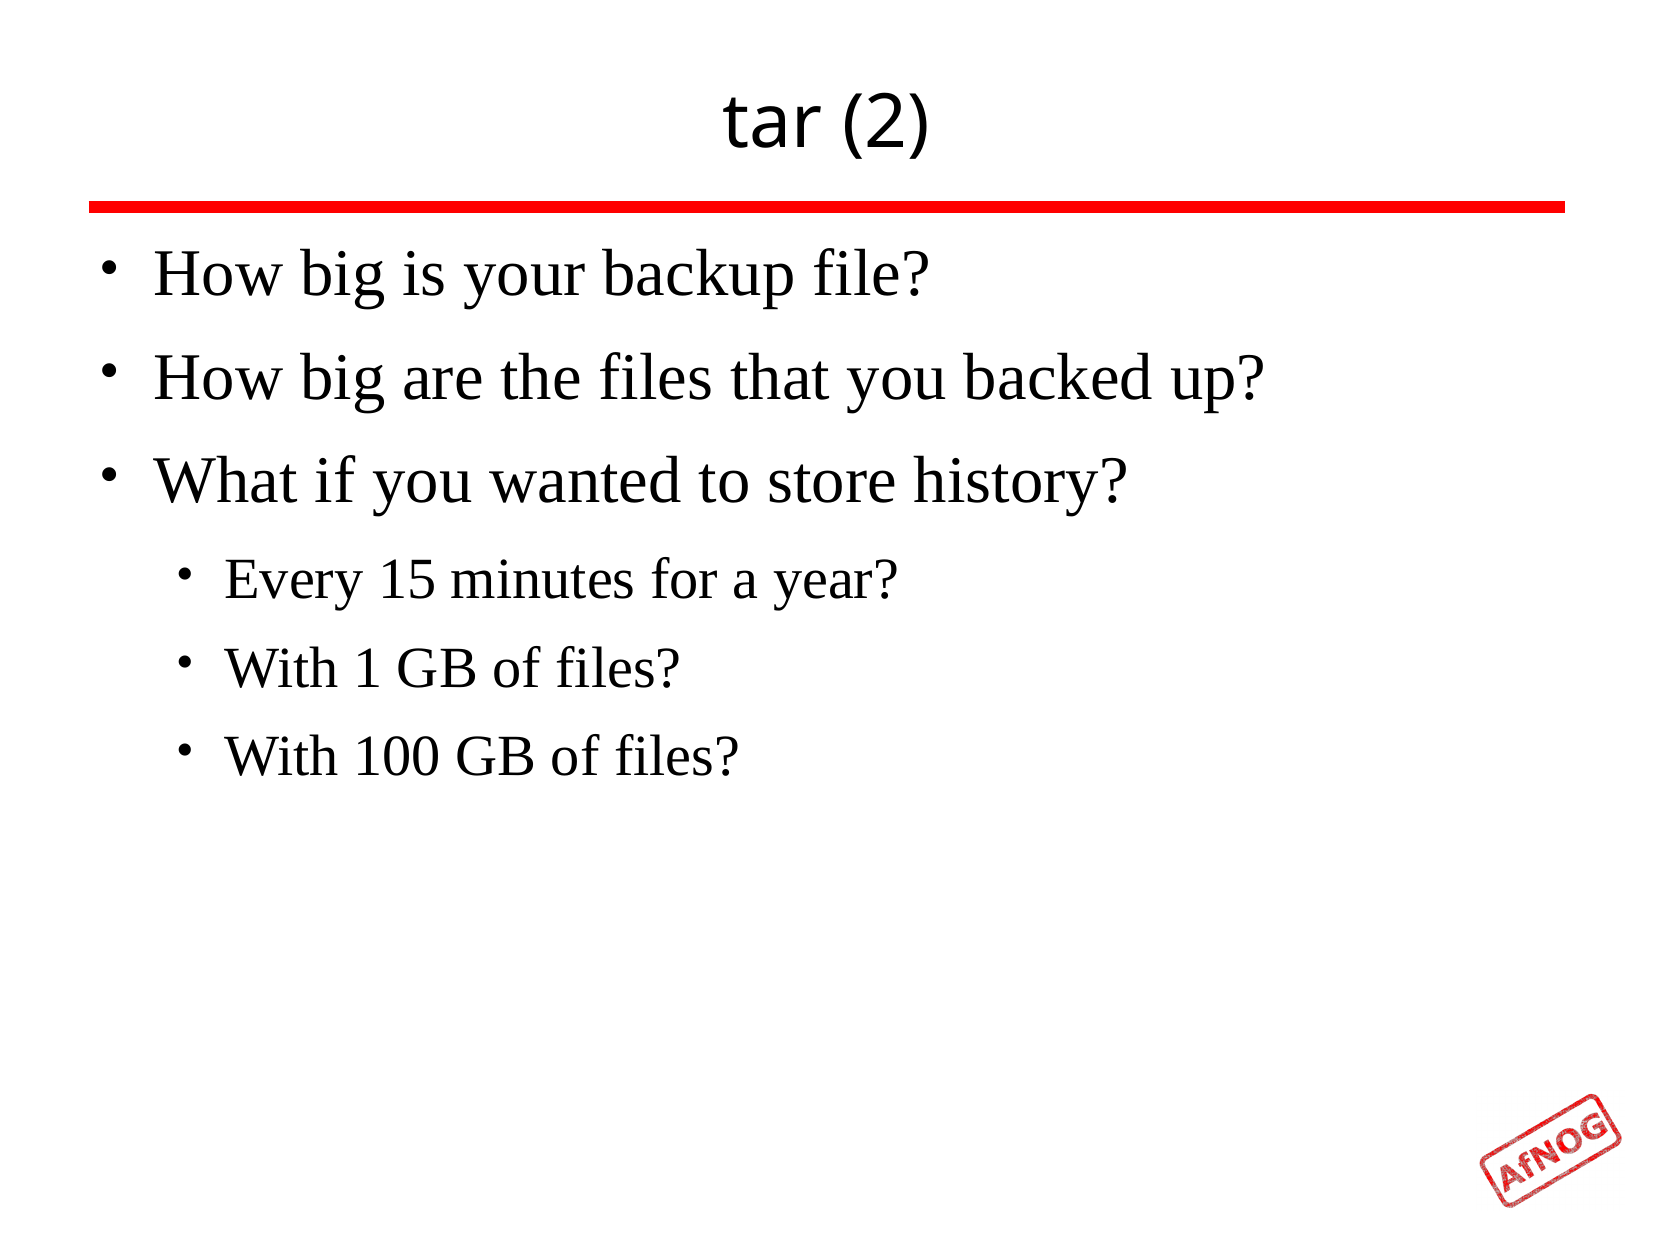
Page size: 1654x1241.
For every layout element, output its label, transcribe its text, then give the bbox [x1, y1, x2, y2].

list How big is your backup file? How big are the files that you backed up? What if you wanted to store history? Every 15 minutes for a year? With 1 GB of files? With 100 GB of files? [82, 236, 1571, 1123]
picture [1476, 1090, 1625, 1211]
title tar (2) [88, 29, 1565, 207]
